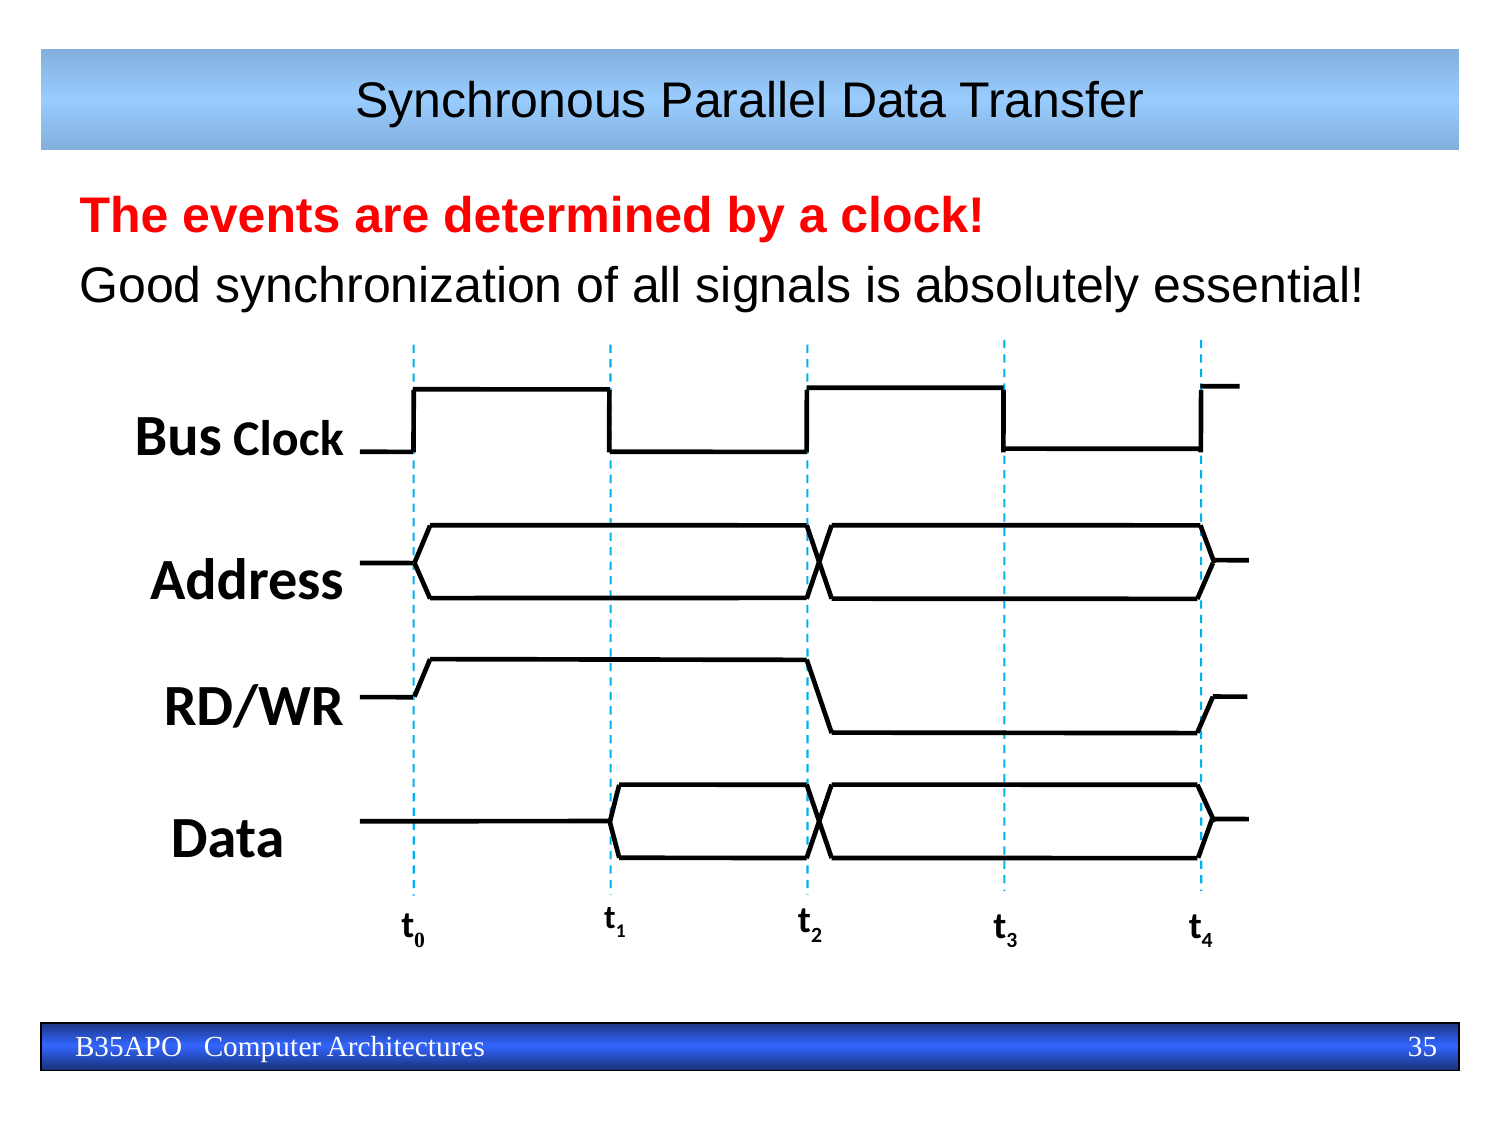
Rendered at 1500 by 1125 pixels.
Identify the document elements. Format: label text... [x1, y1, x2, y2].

text_box t1 [604, 895, 633, 938]
text_box Bus Clock [29, 397, 344, 471]
text_box RD/WR [29, 667, 344, 749]
list The events are determined by a clock! Good synchronization of all signals is absolutely essential! [64, 175, 1435, 320]
text_box t0 [401, 900, 430, 943]
text_box t3 [993, 900, 1022, 943]
text_box Address [29, 540, 344, 615]
text_box t2 [798, 895, 827, 938]
title Synchronous Parallel Data Transfer [41, 49, 1459, 150]
text_box t4 [1188, 900, 1217, 943]
text_box Data [105, 798, 285, 873]
